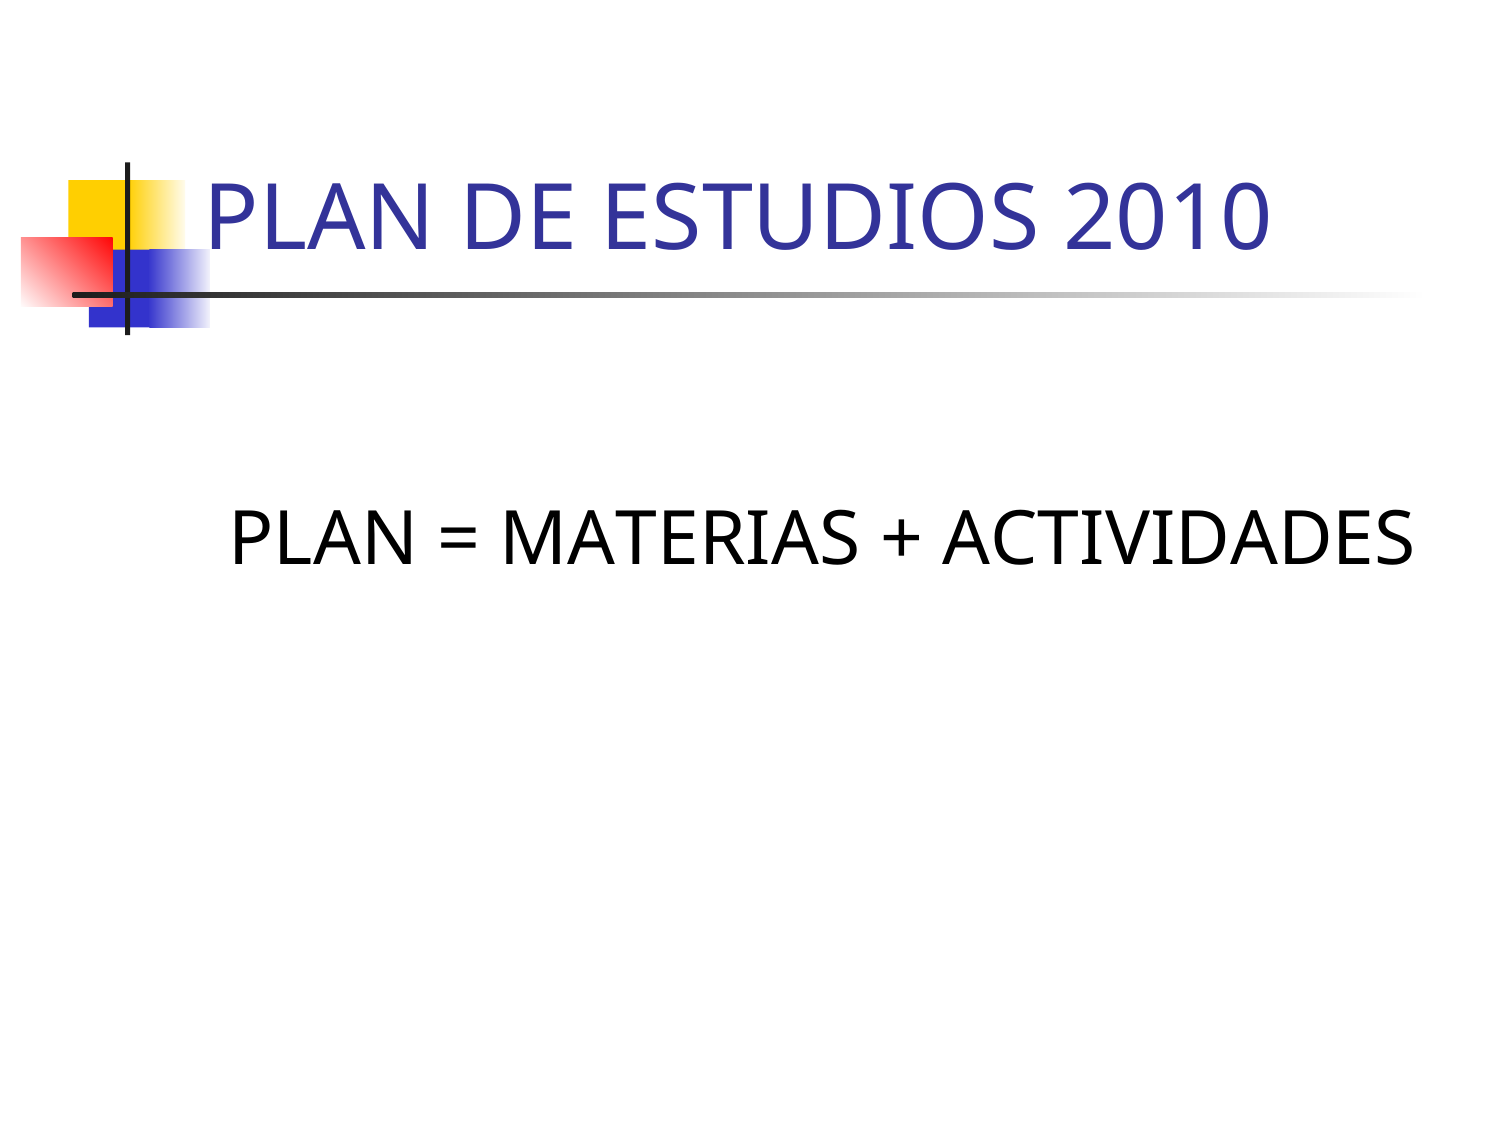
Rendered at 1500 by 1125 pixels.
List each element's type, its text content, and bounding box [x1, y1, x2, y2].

title PLAN DE ESTUDIOS 2010 [188, 35, 1468, 276]
list PLAN = MATERIAS + ACTIVIDADES [193, 331, 1469, 1007]
